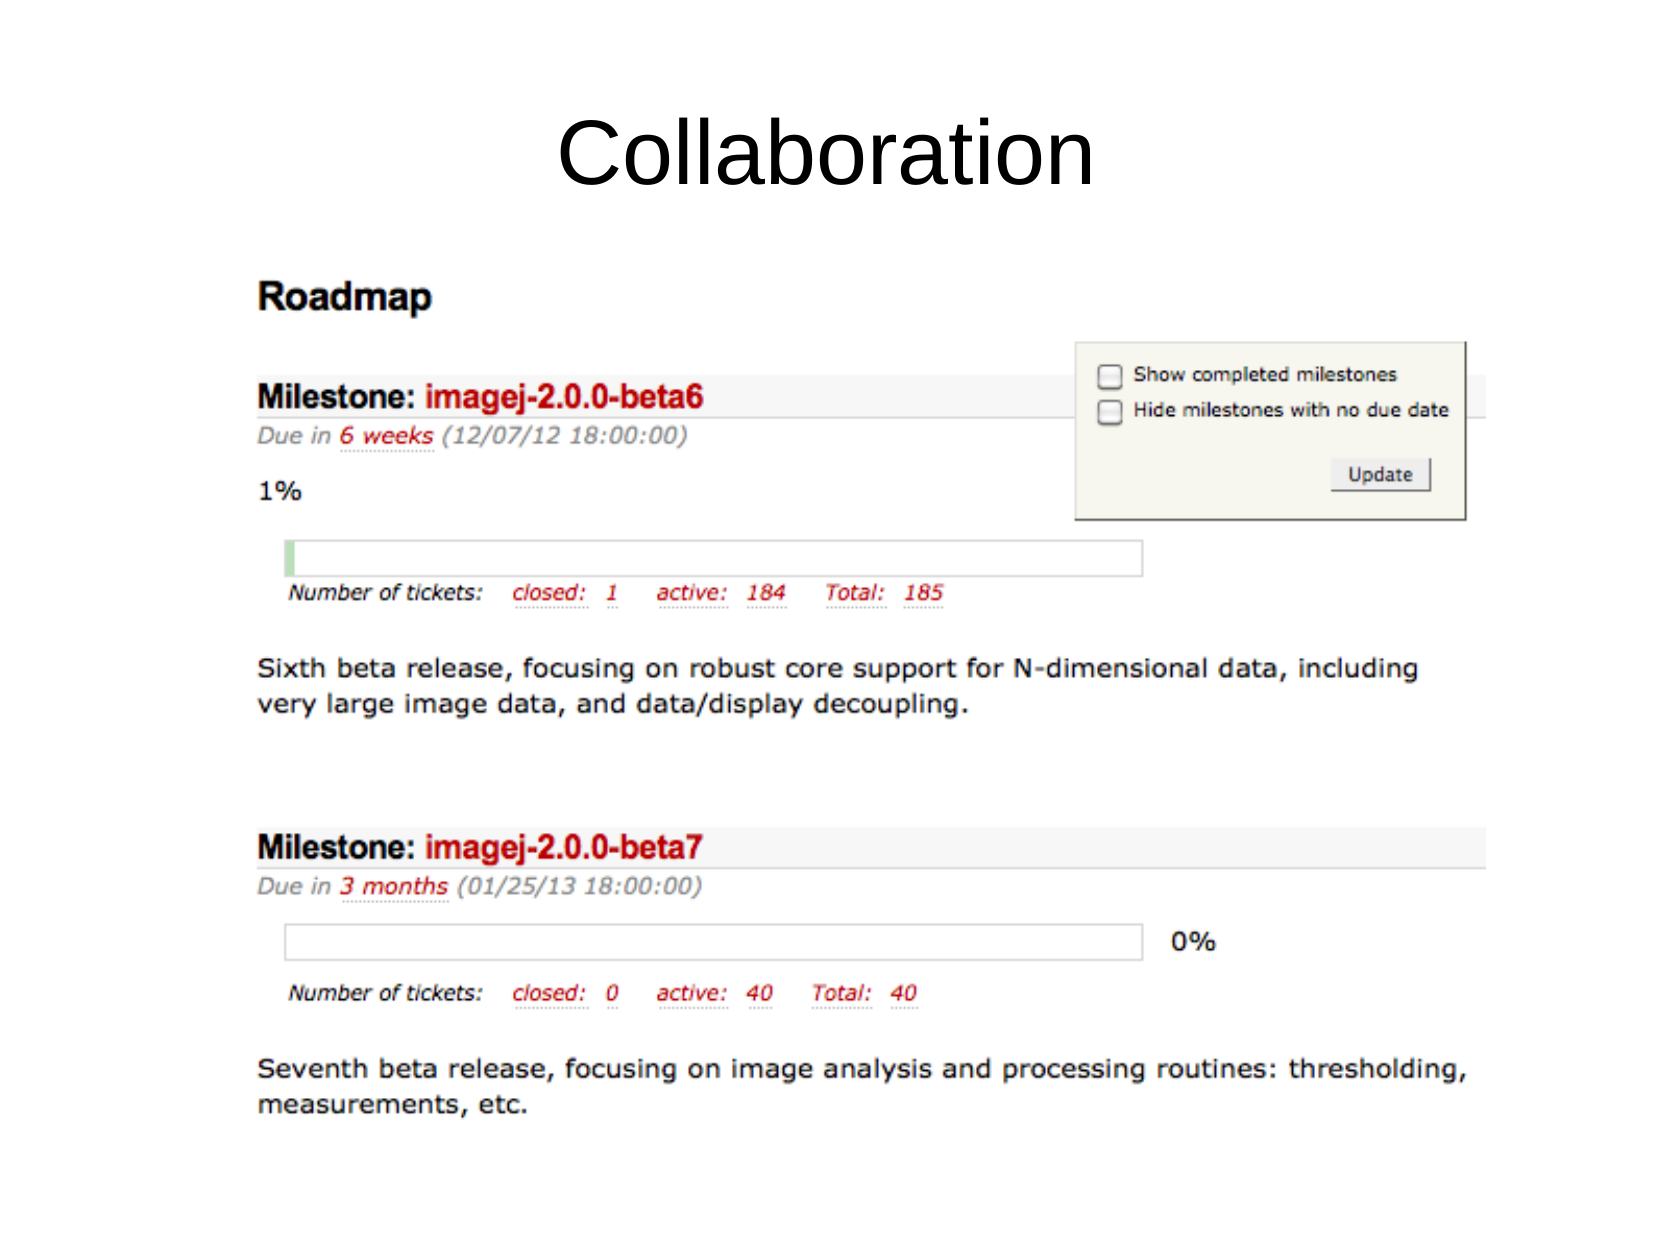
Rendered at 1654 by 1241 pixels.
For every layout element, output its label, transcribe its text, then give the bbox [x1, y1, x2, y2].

title Collaboration [82, 49, 1571, 257]
picture [243, 269, 1486, 1143]
